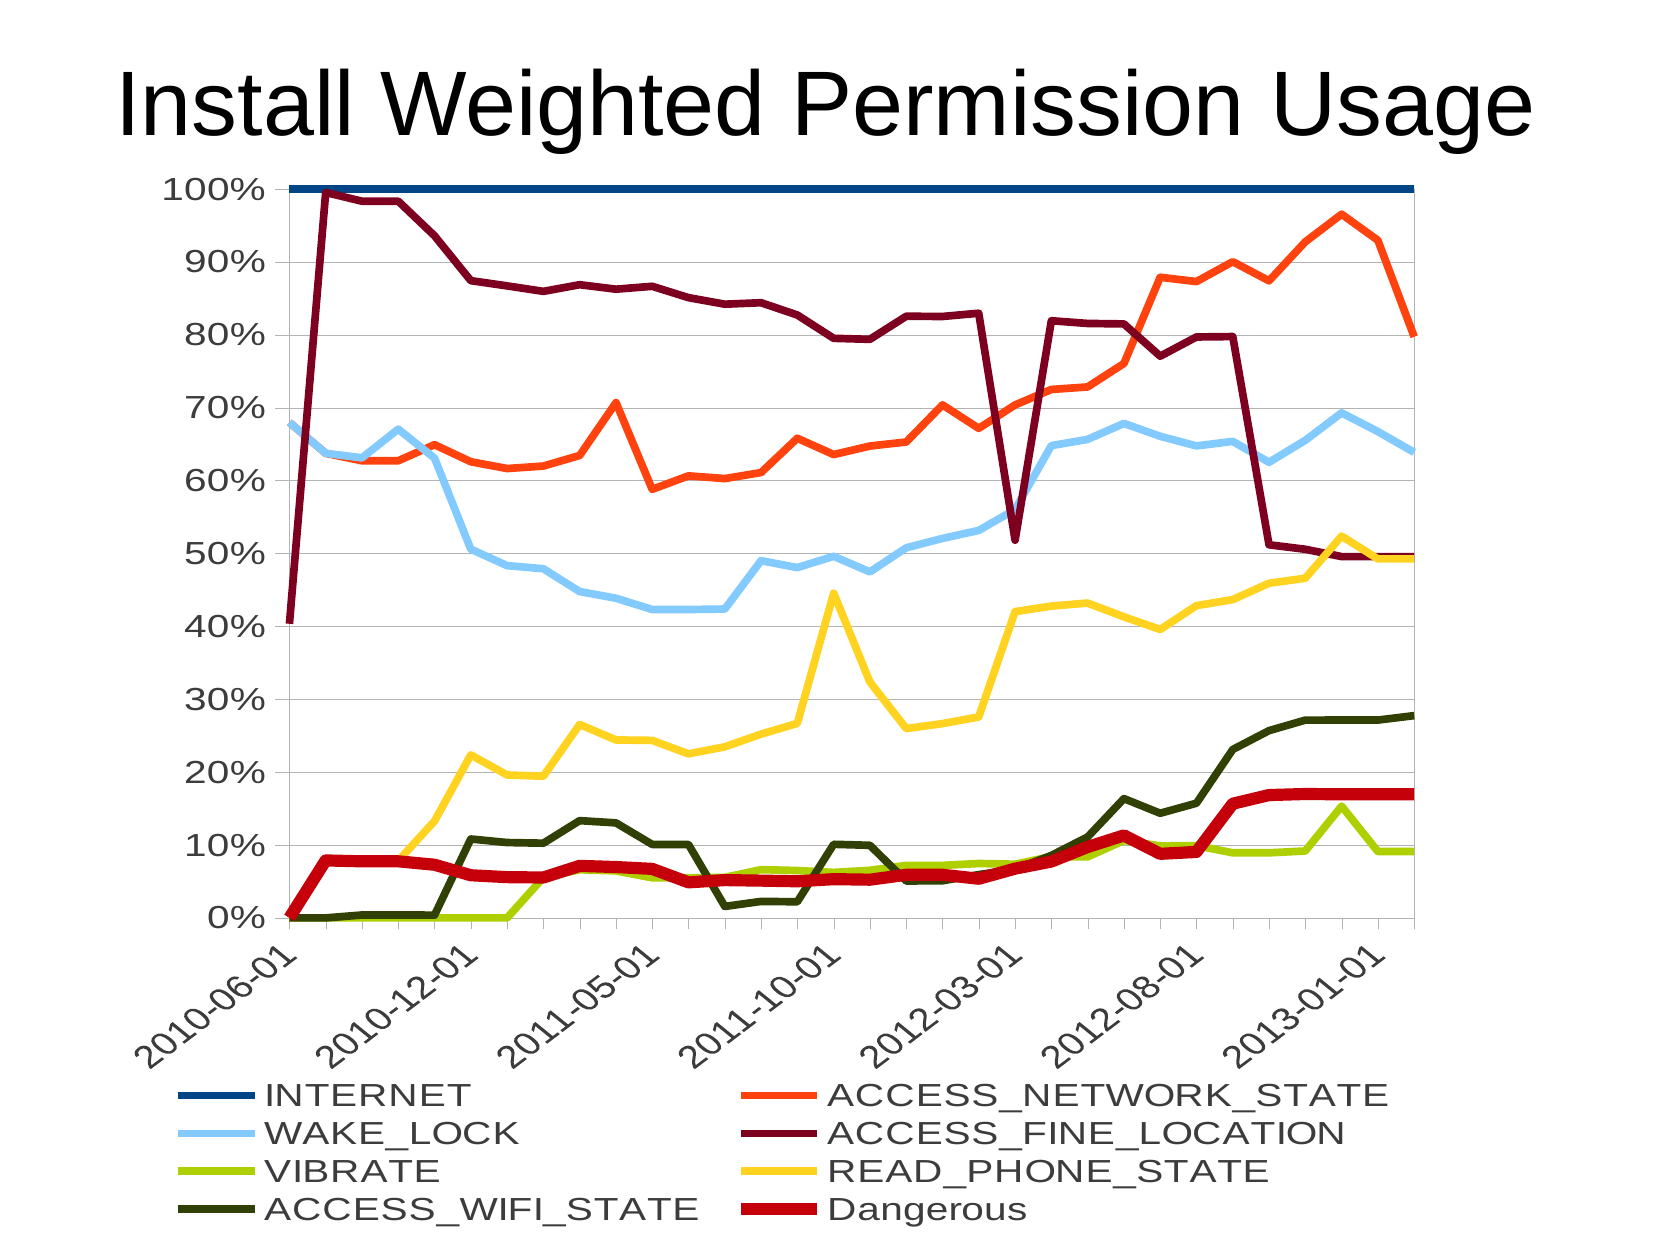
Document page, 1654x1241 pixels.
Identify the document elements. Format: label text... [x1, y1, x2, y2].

title Install Weighted Permission Usage [82, 0, 1571, 208]
picture [120, 165, 1653, 1241]
